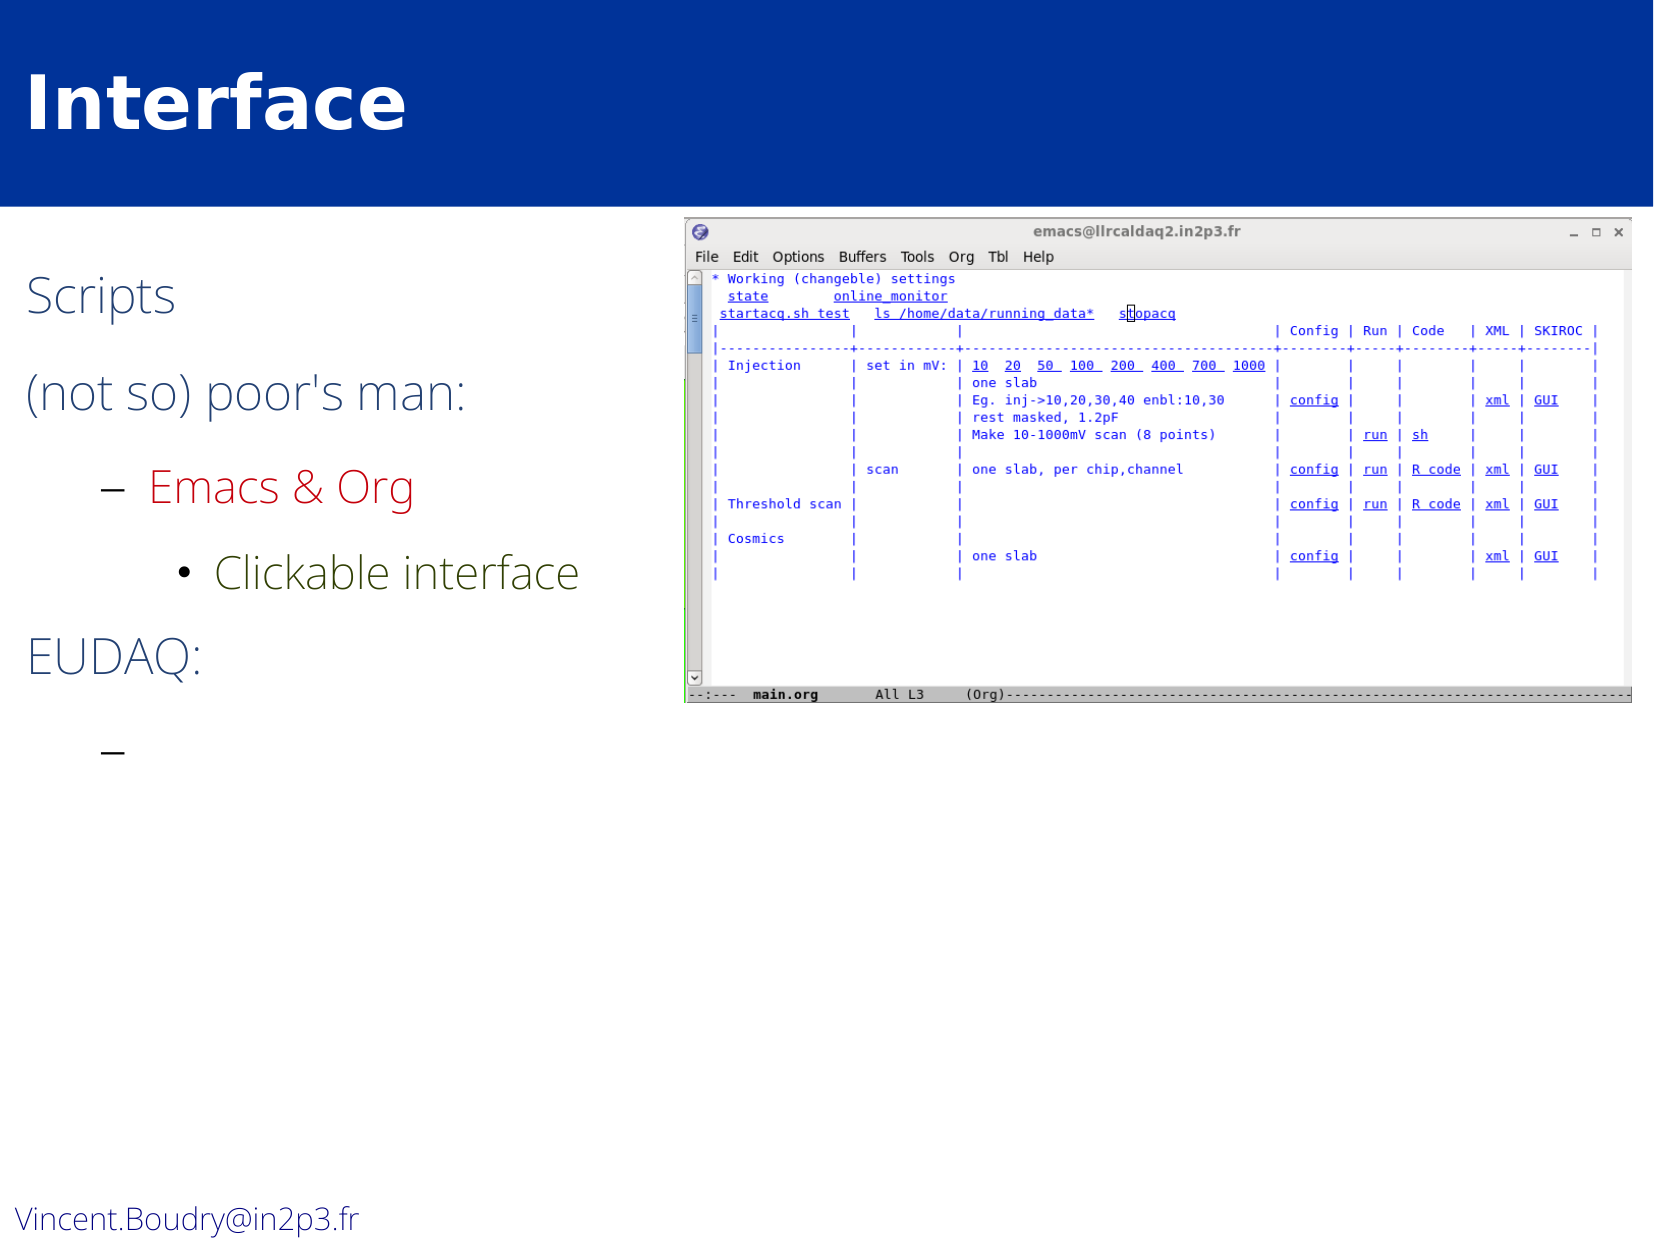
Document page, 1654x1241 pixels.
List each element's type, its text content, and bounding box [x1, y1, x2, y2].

picture [684, 217, 1632, 703]
title Interface [24, 17, 1635, 191]
list Scripts (not so) poor's man: Emacs & Org Clickable interface EUDAQ: [26, 260, 1631, 1172]
